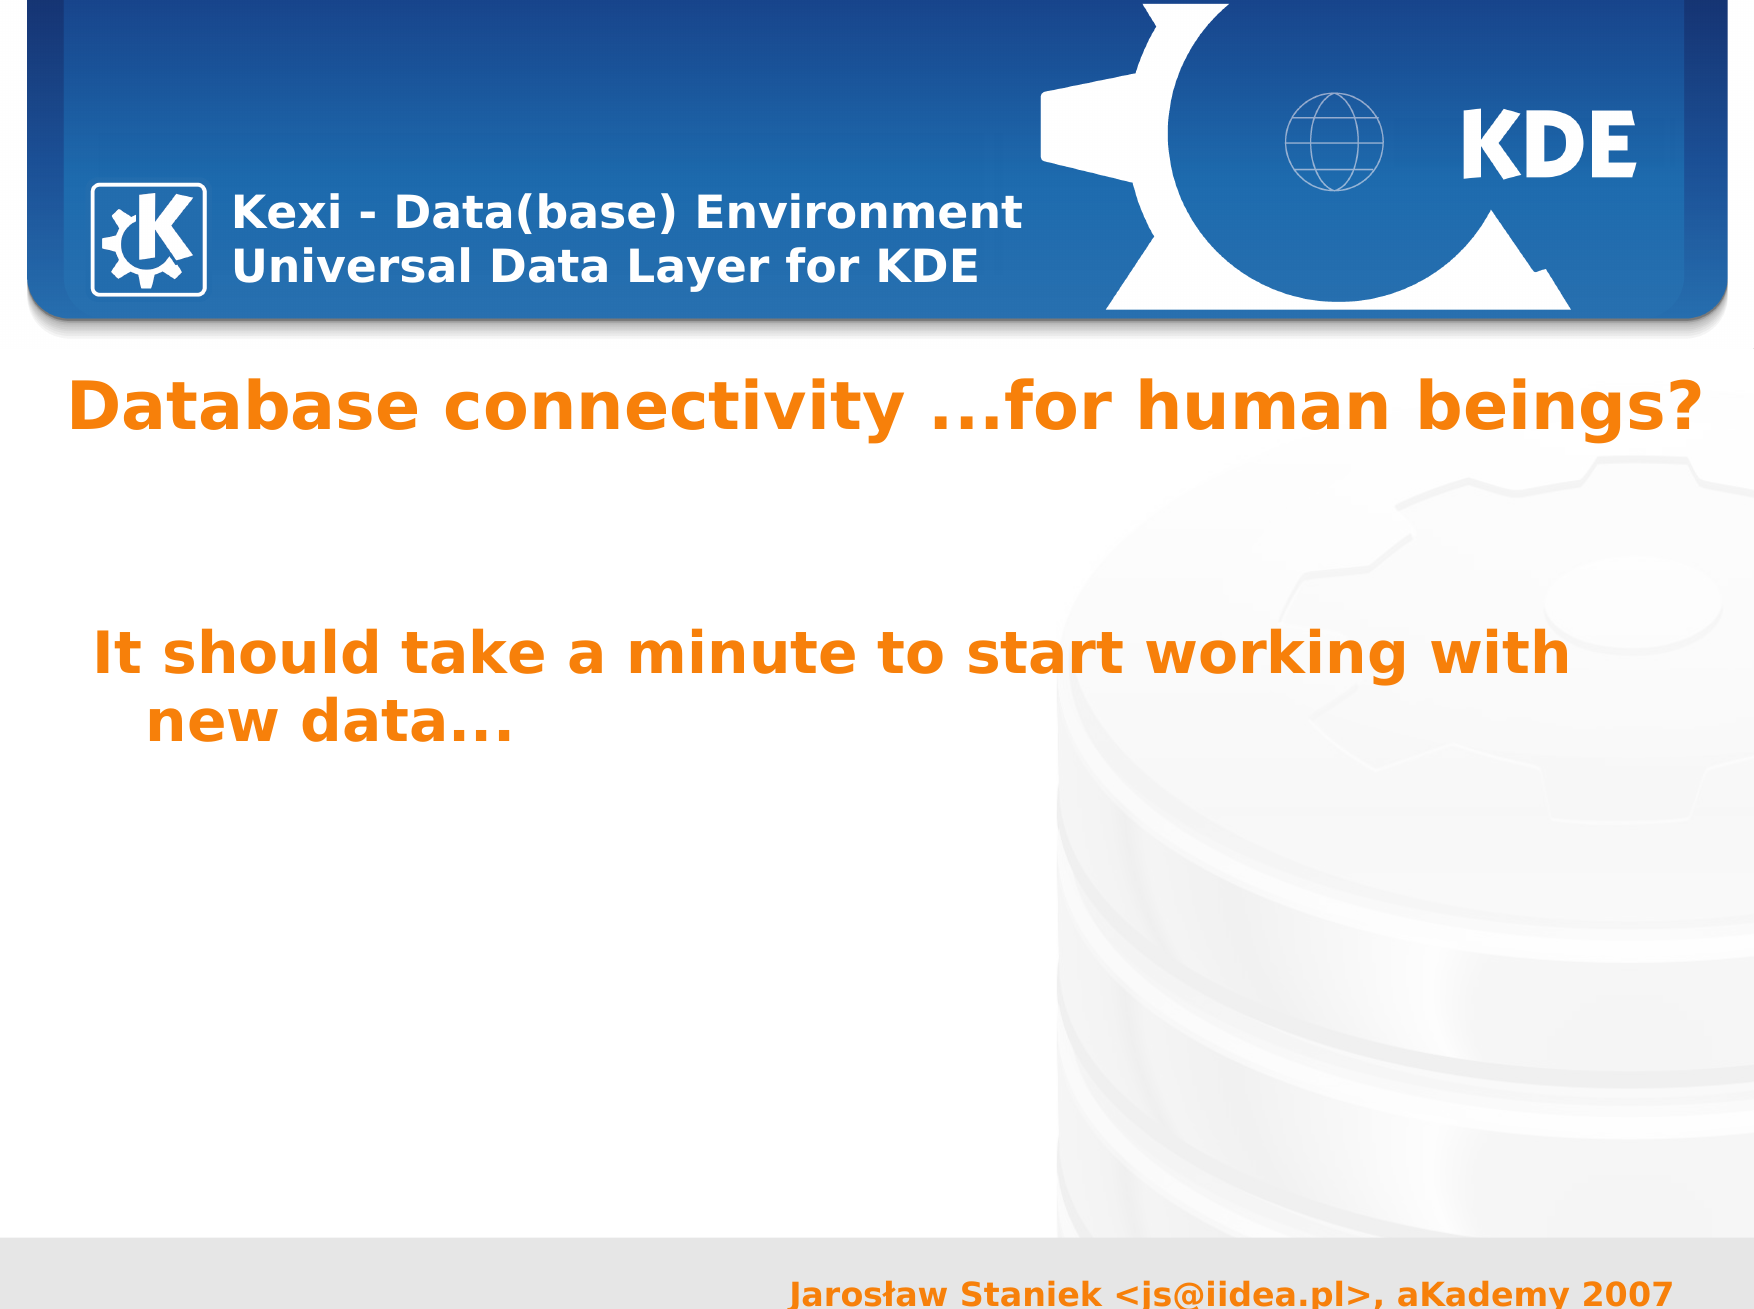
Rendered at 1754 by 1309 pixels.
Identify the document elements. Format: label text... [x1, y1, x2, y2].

title Database connectivity ...for human beings? [41, 369, 1731, 445]
list It should take a minute to start working with new data... [75, 620, 1654, 1148]
picture [0, 0, 1754, 349]
